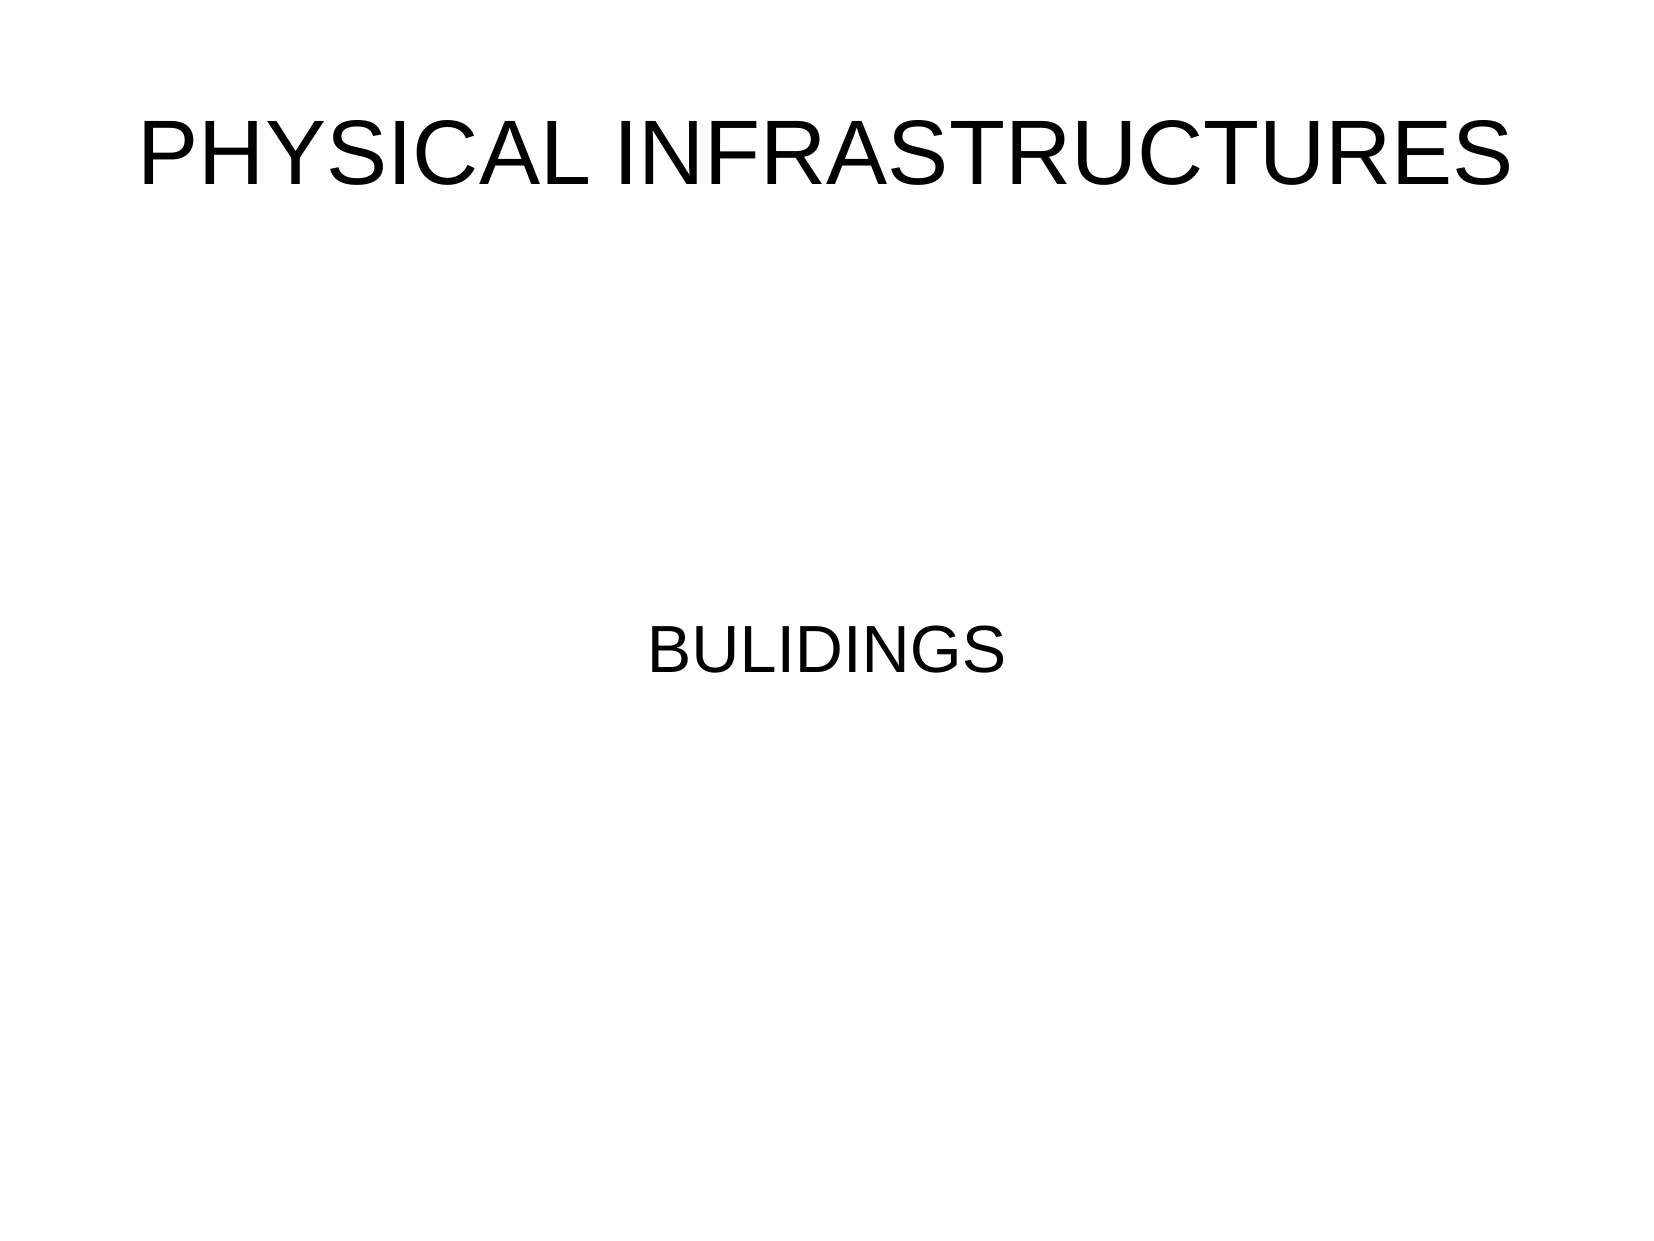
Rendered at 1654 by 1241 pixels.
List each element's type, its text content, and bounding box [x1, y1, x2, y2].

subtitle BULIDINGS [82, 290, 1571, 1010]
title PHYSICAL INFRASTRUCTURES [82, 49, 1571, 257]
